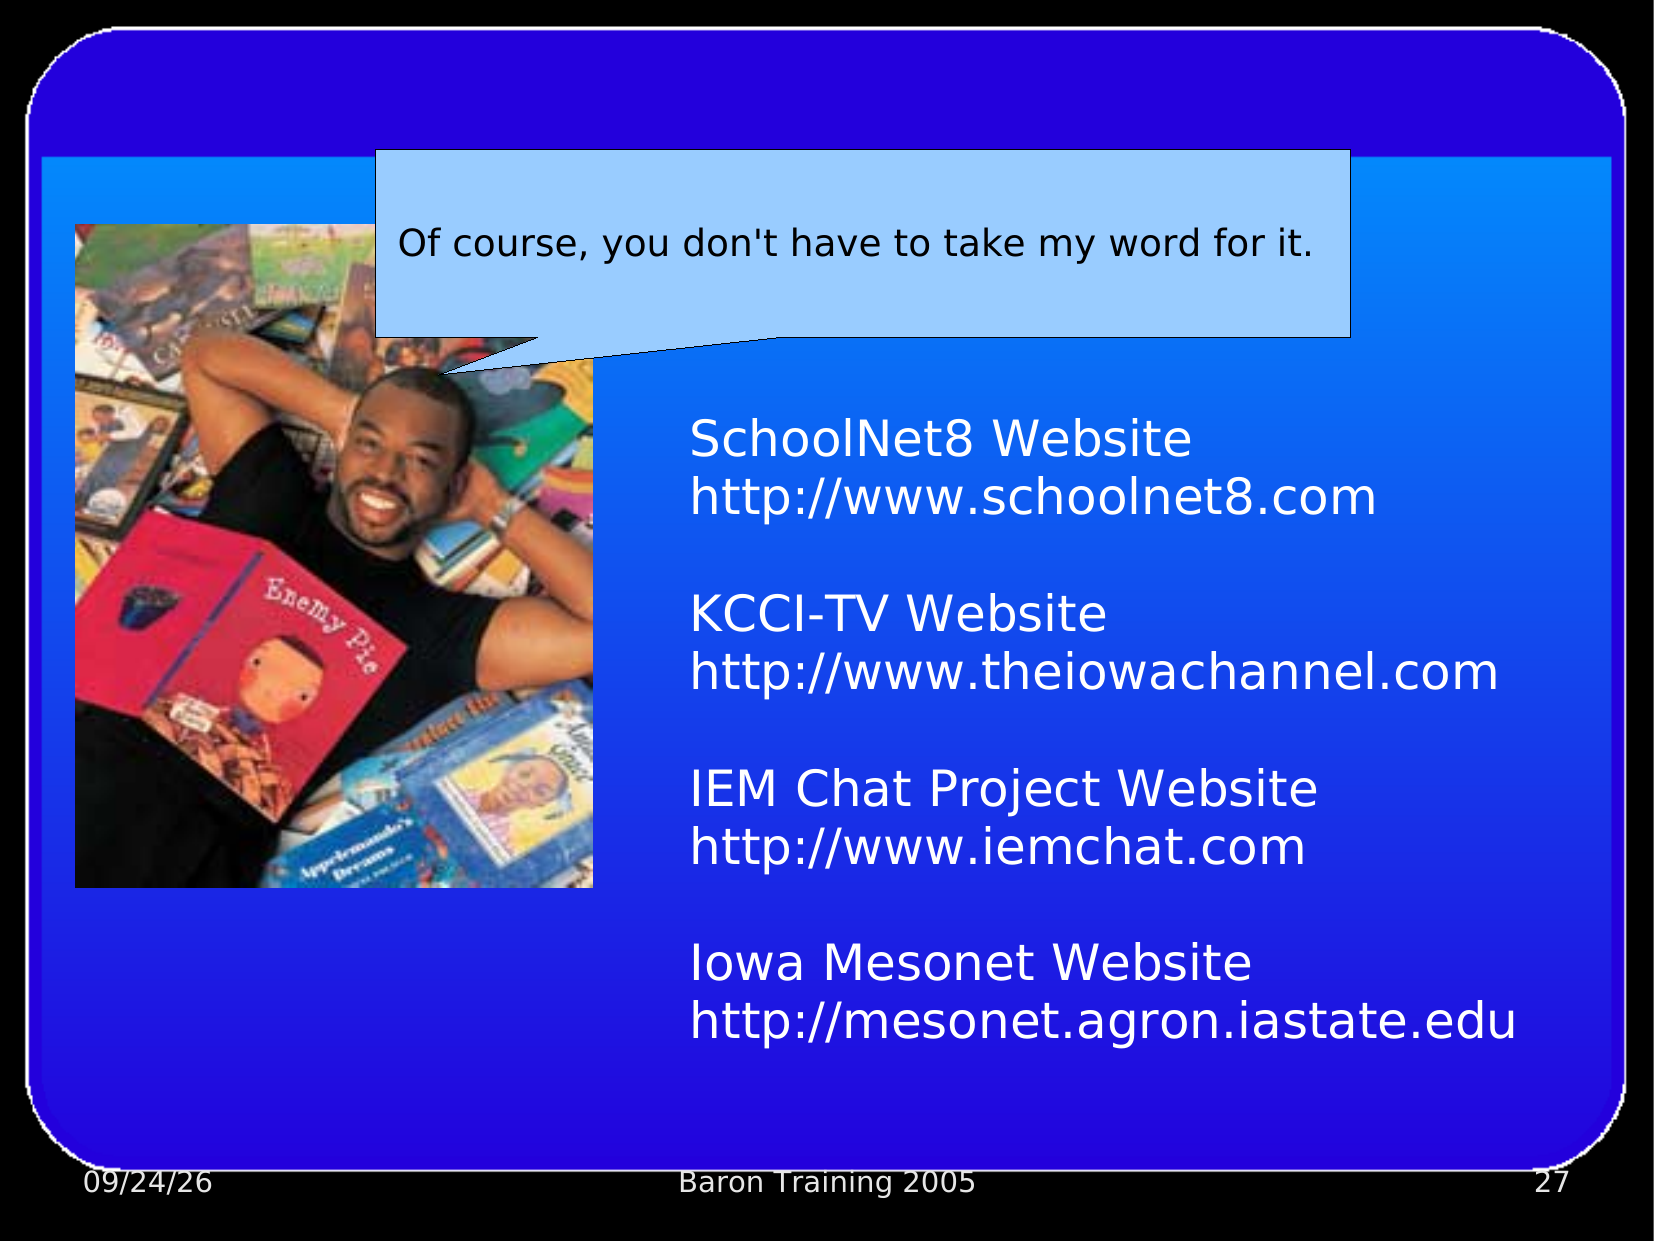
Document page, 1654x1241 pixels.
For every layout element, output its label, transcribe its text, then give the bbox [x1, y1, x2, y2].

text_box Of course, you don't have to take my word for it. [375, 149, 1351, 376]
picture [0, 0, 1654, 1241]
text_box SchoolNet8 Website http://www.schoolnet8.com KCCI-TV Website http://www.theiowachannel.com IEM Chat Project Website http://www.iemchat.com Iowa Mesonet Website http://mesonet.agron.iastate.edu [675, 402, 1517, 1059]
